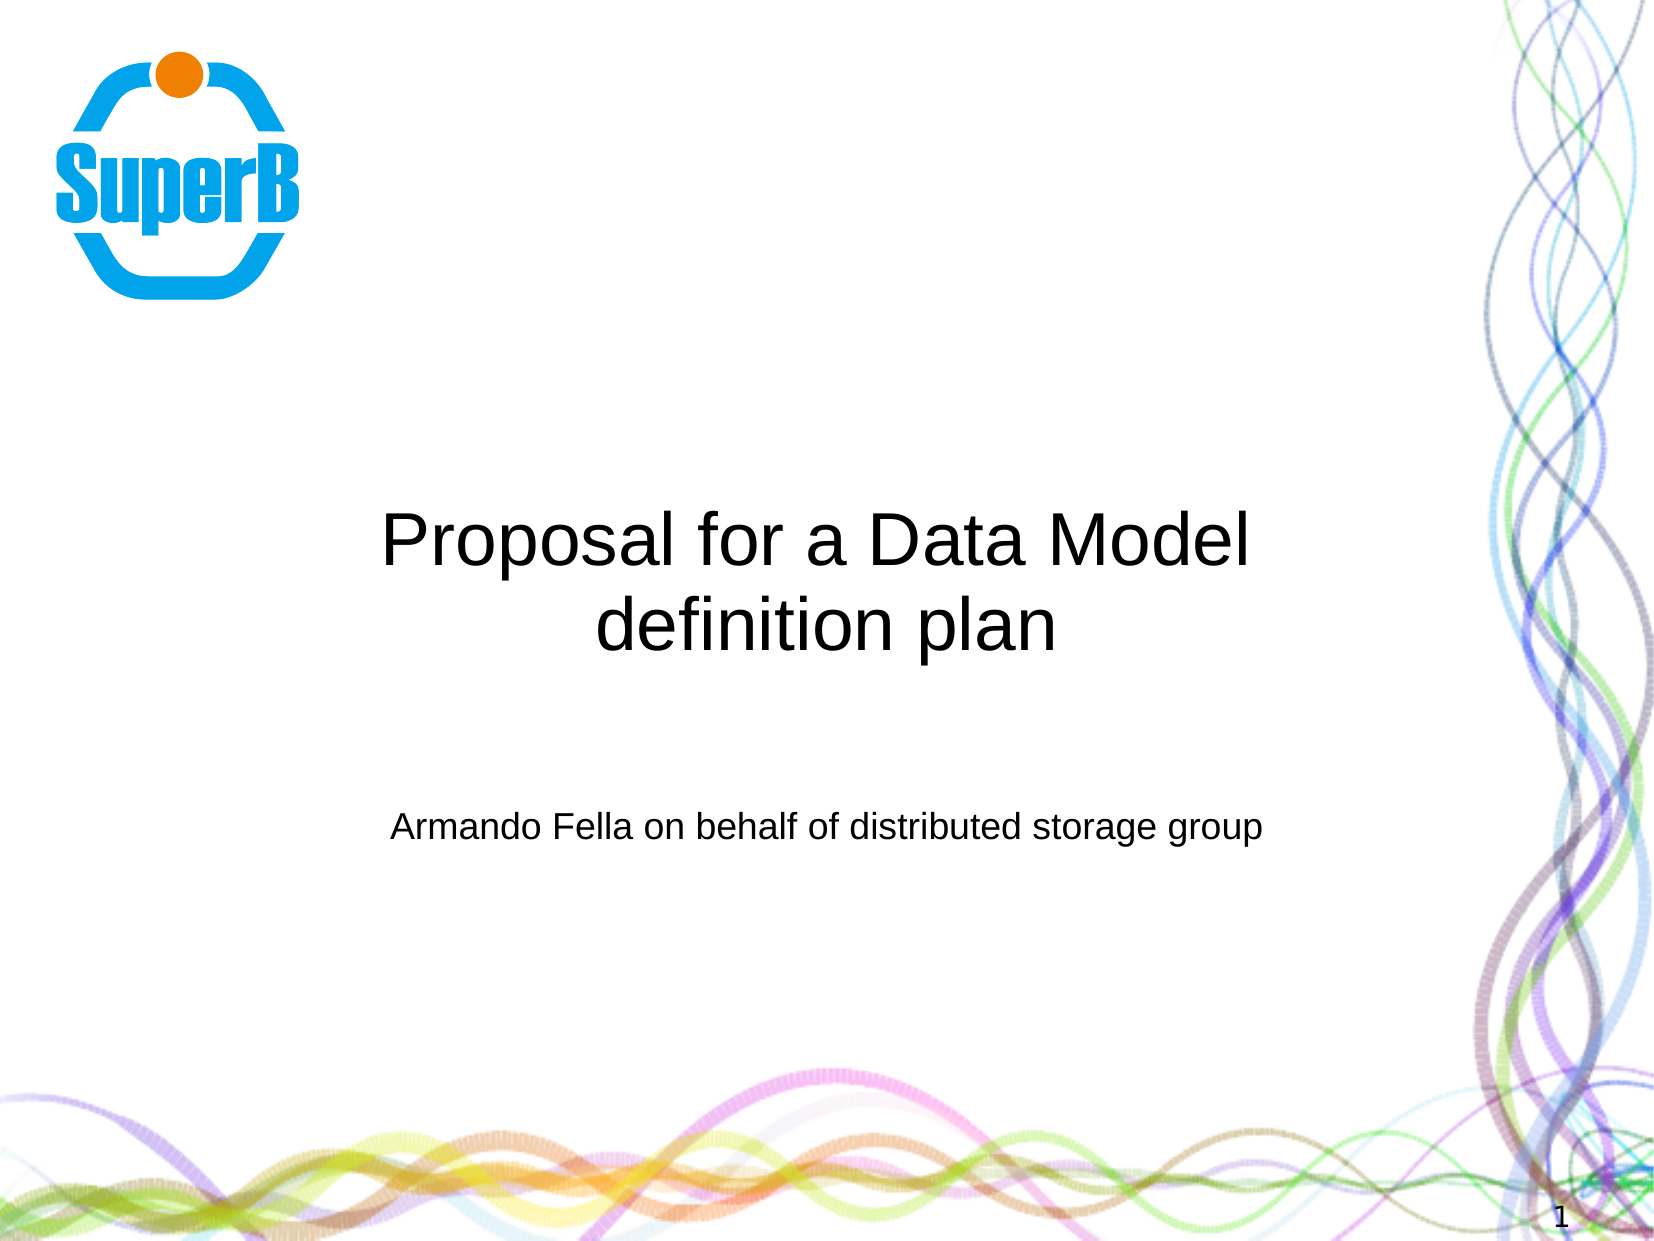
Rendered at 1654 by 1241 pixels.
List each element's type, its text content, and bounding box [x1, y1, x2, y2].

picture [0, 0, 1654, 1241]
subtitle Proposal for a Data Model definition plan Armando Fella on behalf of distributed storage group [82, 91, 1571, 1161]
